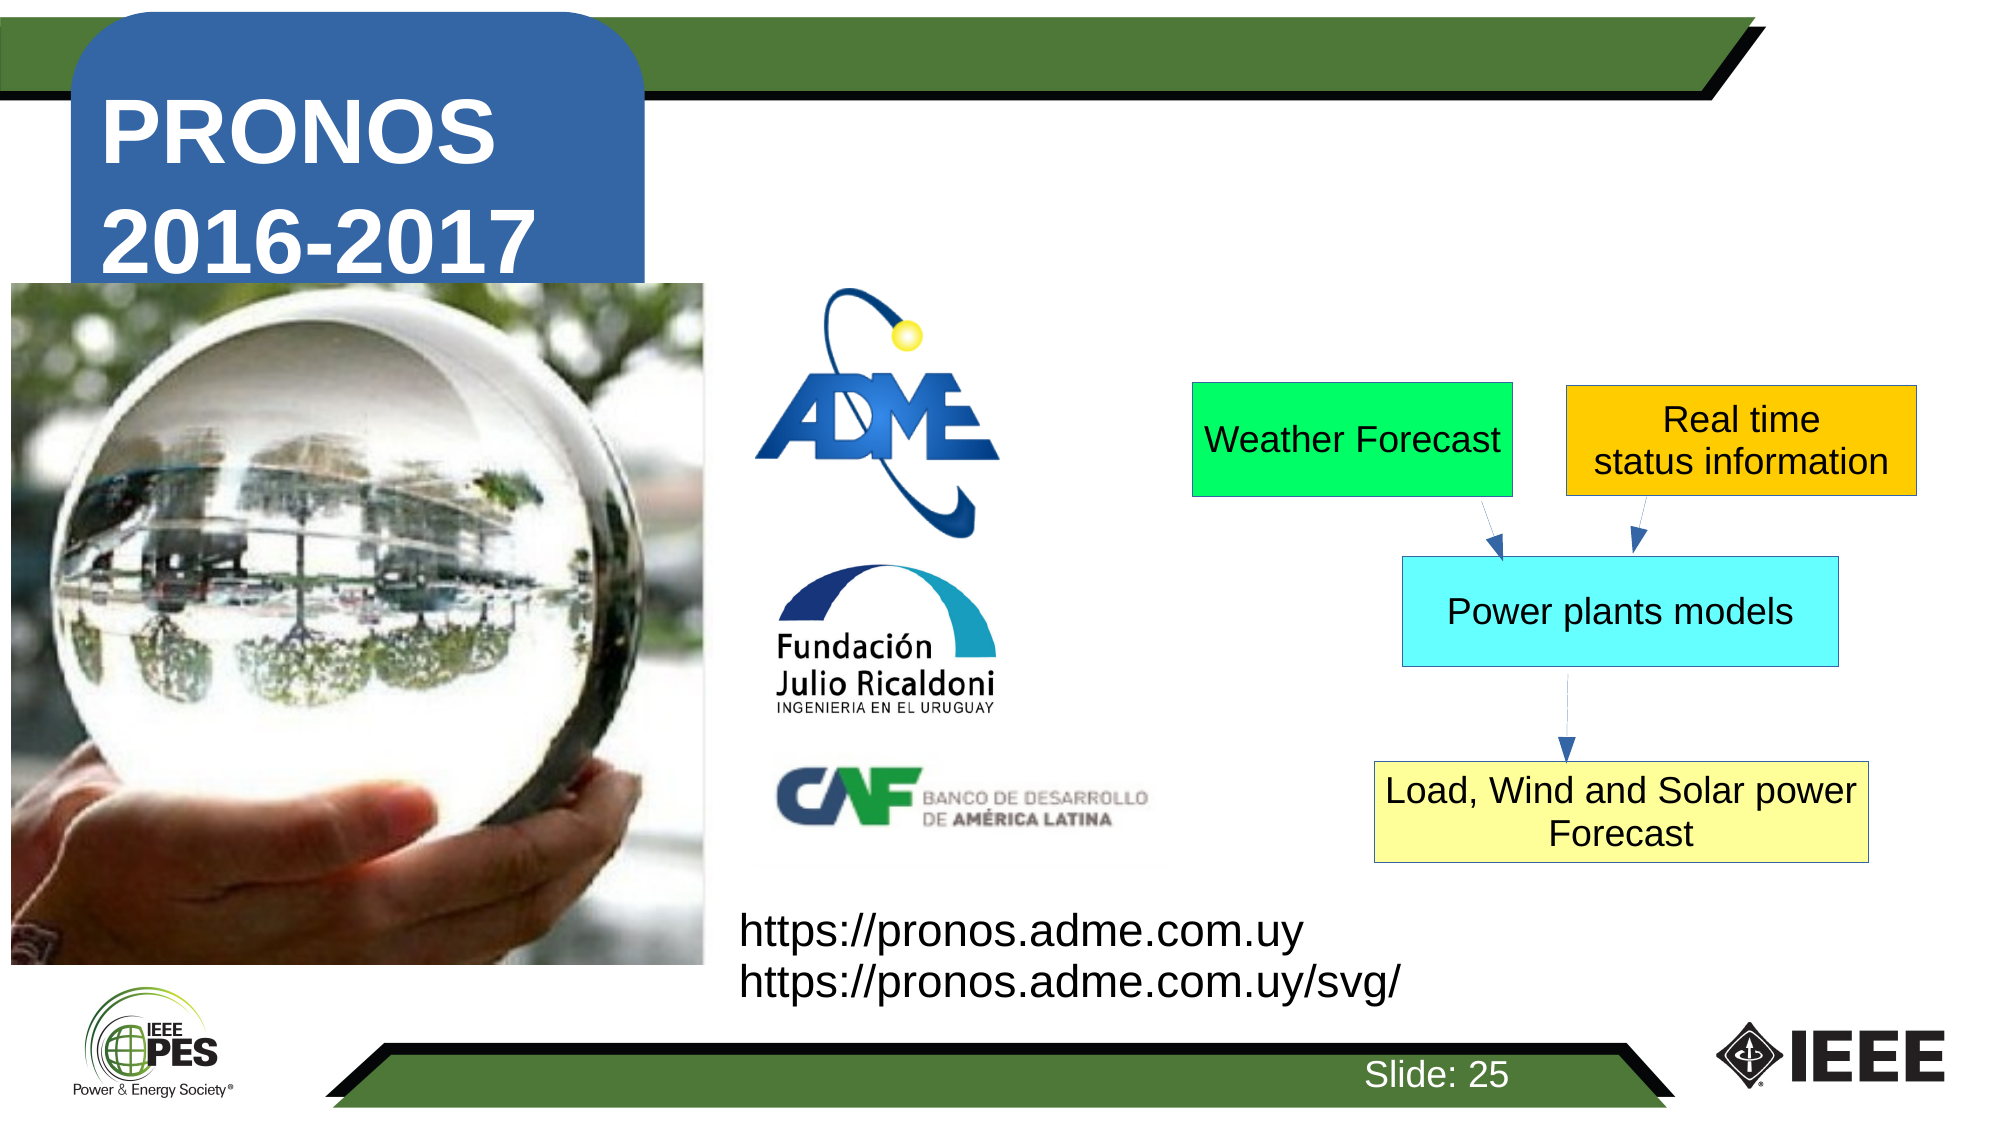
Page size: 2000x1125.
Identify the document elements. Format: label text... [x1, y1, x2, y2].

picture [0, 0, 2000, 1125]
text_box Real time status information [1566, 385, 1917, 496]
text_box PRONOS 2016-2017 [70, 11, 645, 283]
text_box https://pronos.adme.com.uy https://pronos.adme.com.uy/svg/ [723, 897, 1678, 1028]
text_box Weather Forecast [1192, 382, 1513, 497]
text_box Power plants models [1402, 556, 1839, 667]
text_box Load, Wind and Solar power Forecast [1374, 761, 1869, 863]
